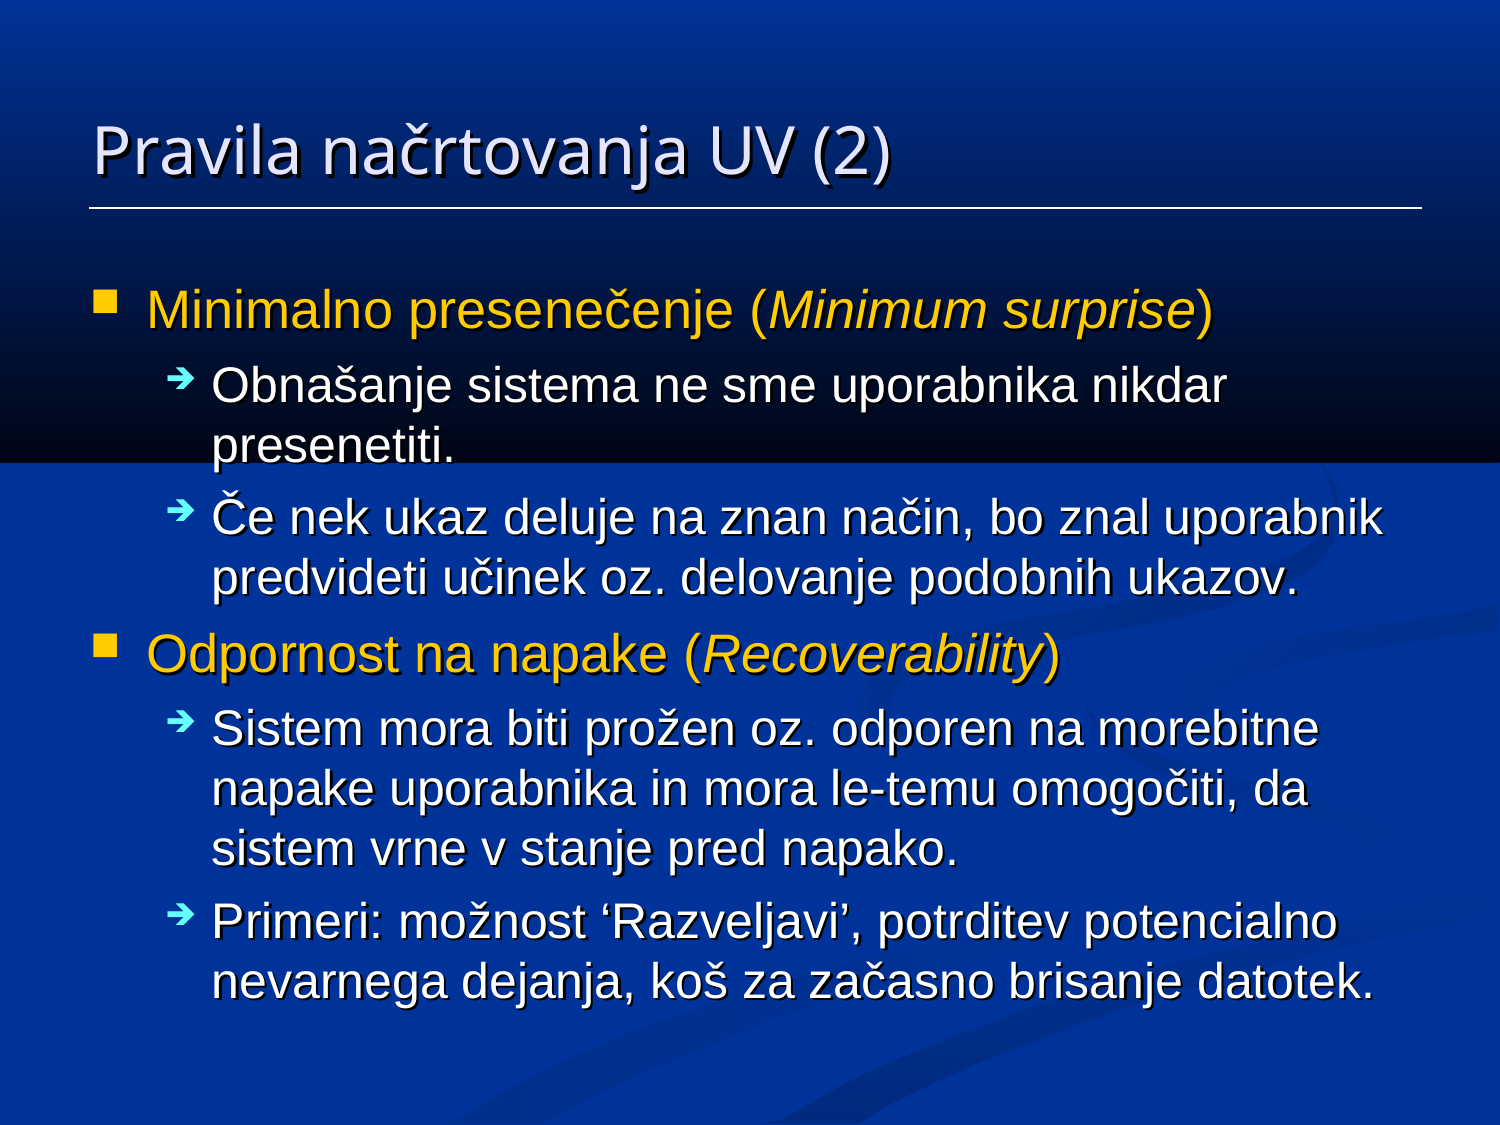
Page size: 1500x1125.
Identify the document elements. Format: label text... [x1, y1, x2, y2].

text_box Pravila načrtovanja UV (2) [76, 54, 1352, 242]
list Minimalno presenečenje (Minimum surprise) Obnašanje sistema ne sme uporabnika nikdar presenetiti. Če nek ukaz deluje na znan način, bo znal uporabnik predvideti učinek oz. delovanje podobnih ukazov. Odpornost na napake (Recoverability) Sistem mora biti prožen oz. odporen na morebitne napake uporabnika in mora le-temu omogočiti, da sistem vrne v stanje pred napako. Primeri: možnost ‘Razveljavi’, potrditev potencialno nevarnega dejanja, koš za začasno brisanje datotek. [75, 267, 1426, 1094]
